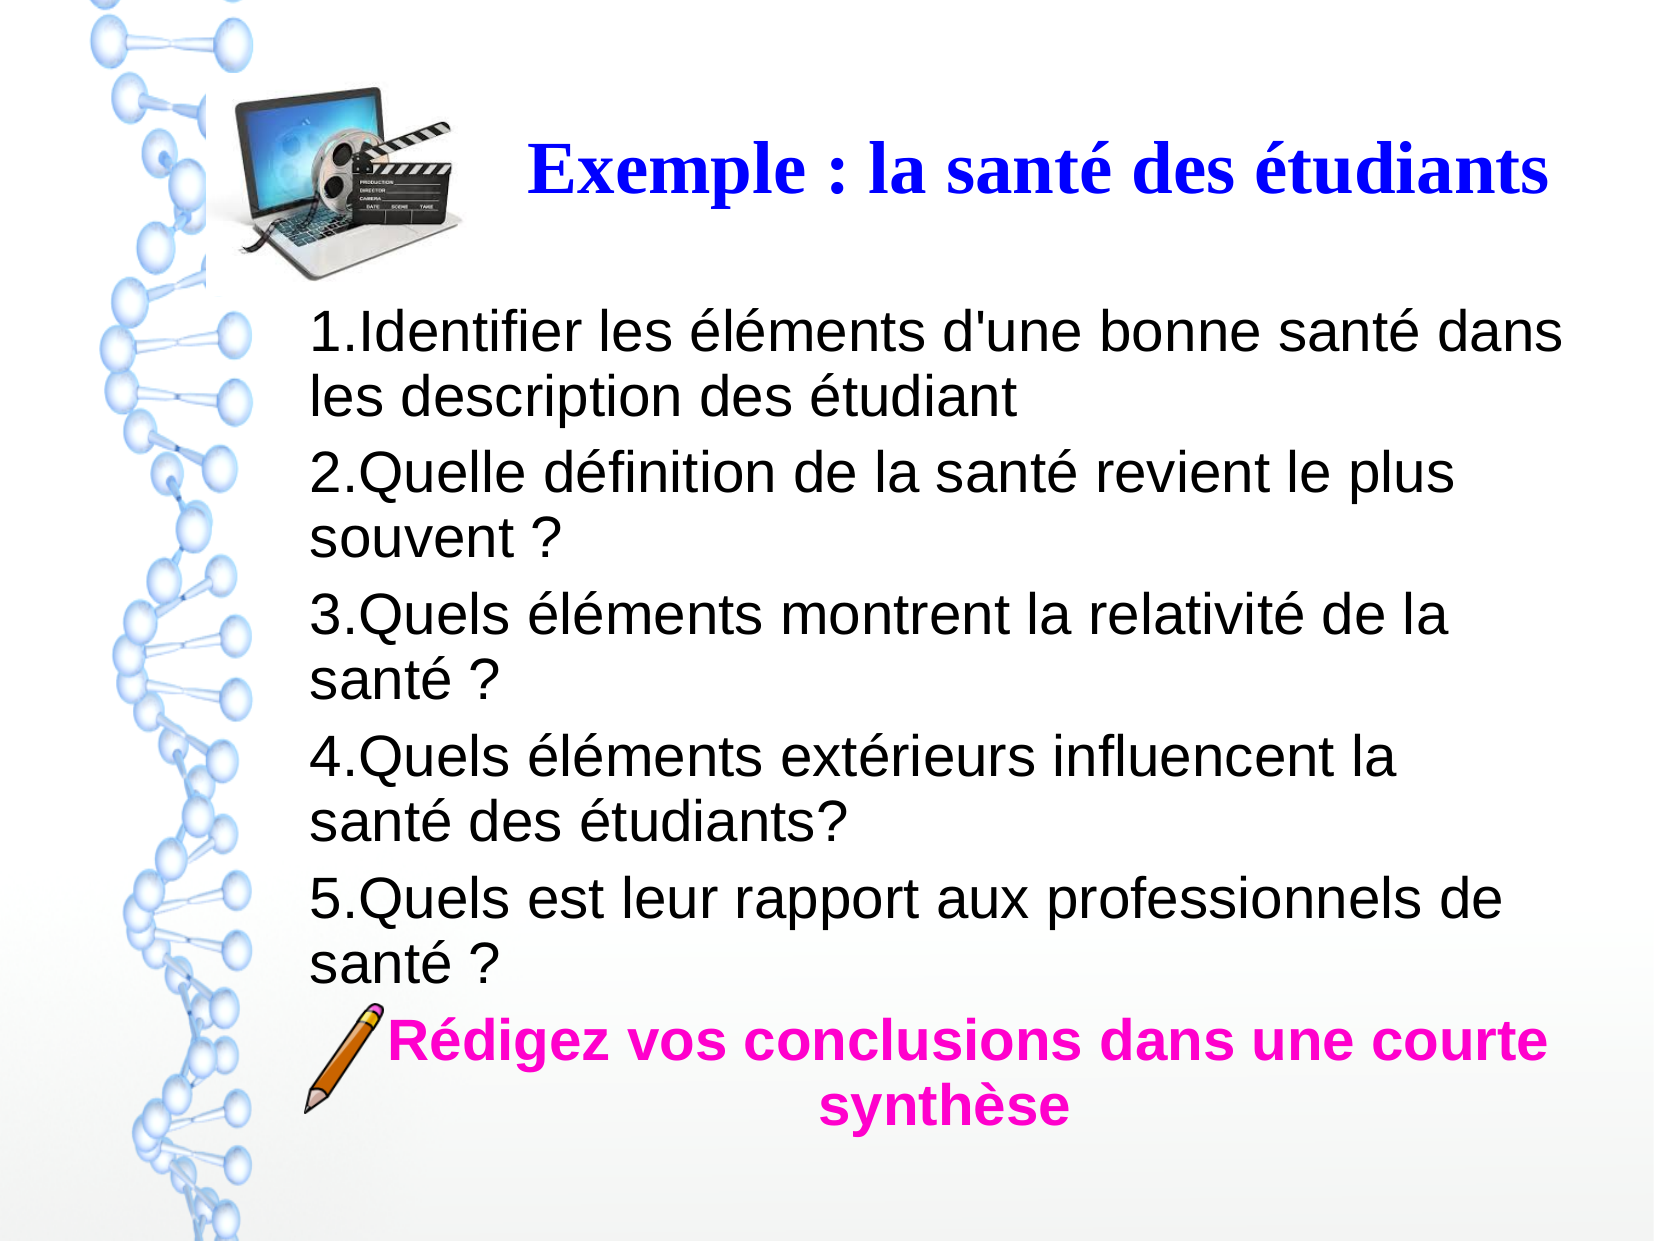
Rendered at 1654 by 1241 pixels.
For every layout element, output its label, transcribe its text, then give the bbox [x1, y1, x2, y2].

title Exemple : la santé des étudiants [147, 58, 1636, 266]
picture [0, 0, 1654, 1241]
text_box Identifier les éléments d'une bonne santé dans les description des étudiant Quelle définition de la santé revient le plus souvent ? Quels éléments montrent la relativité de la santé ? Quels éléments extérieurs influencent la santé des étudiants? Quels est leur rapport aux professionnels de santé ? Rédigez vos conclusions dans une courte synthèse [295, 290, 1595, 1241]
picture [304, 1003, 384, 1114]
